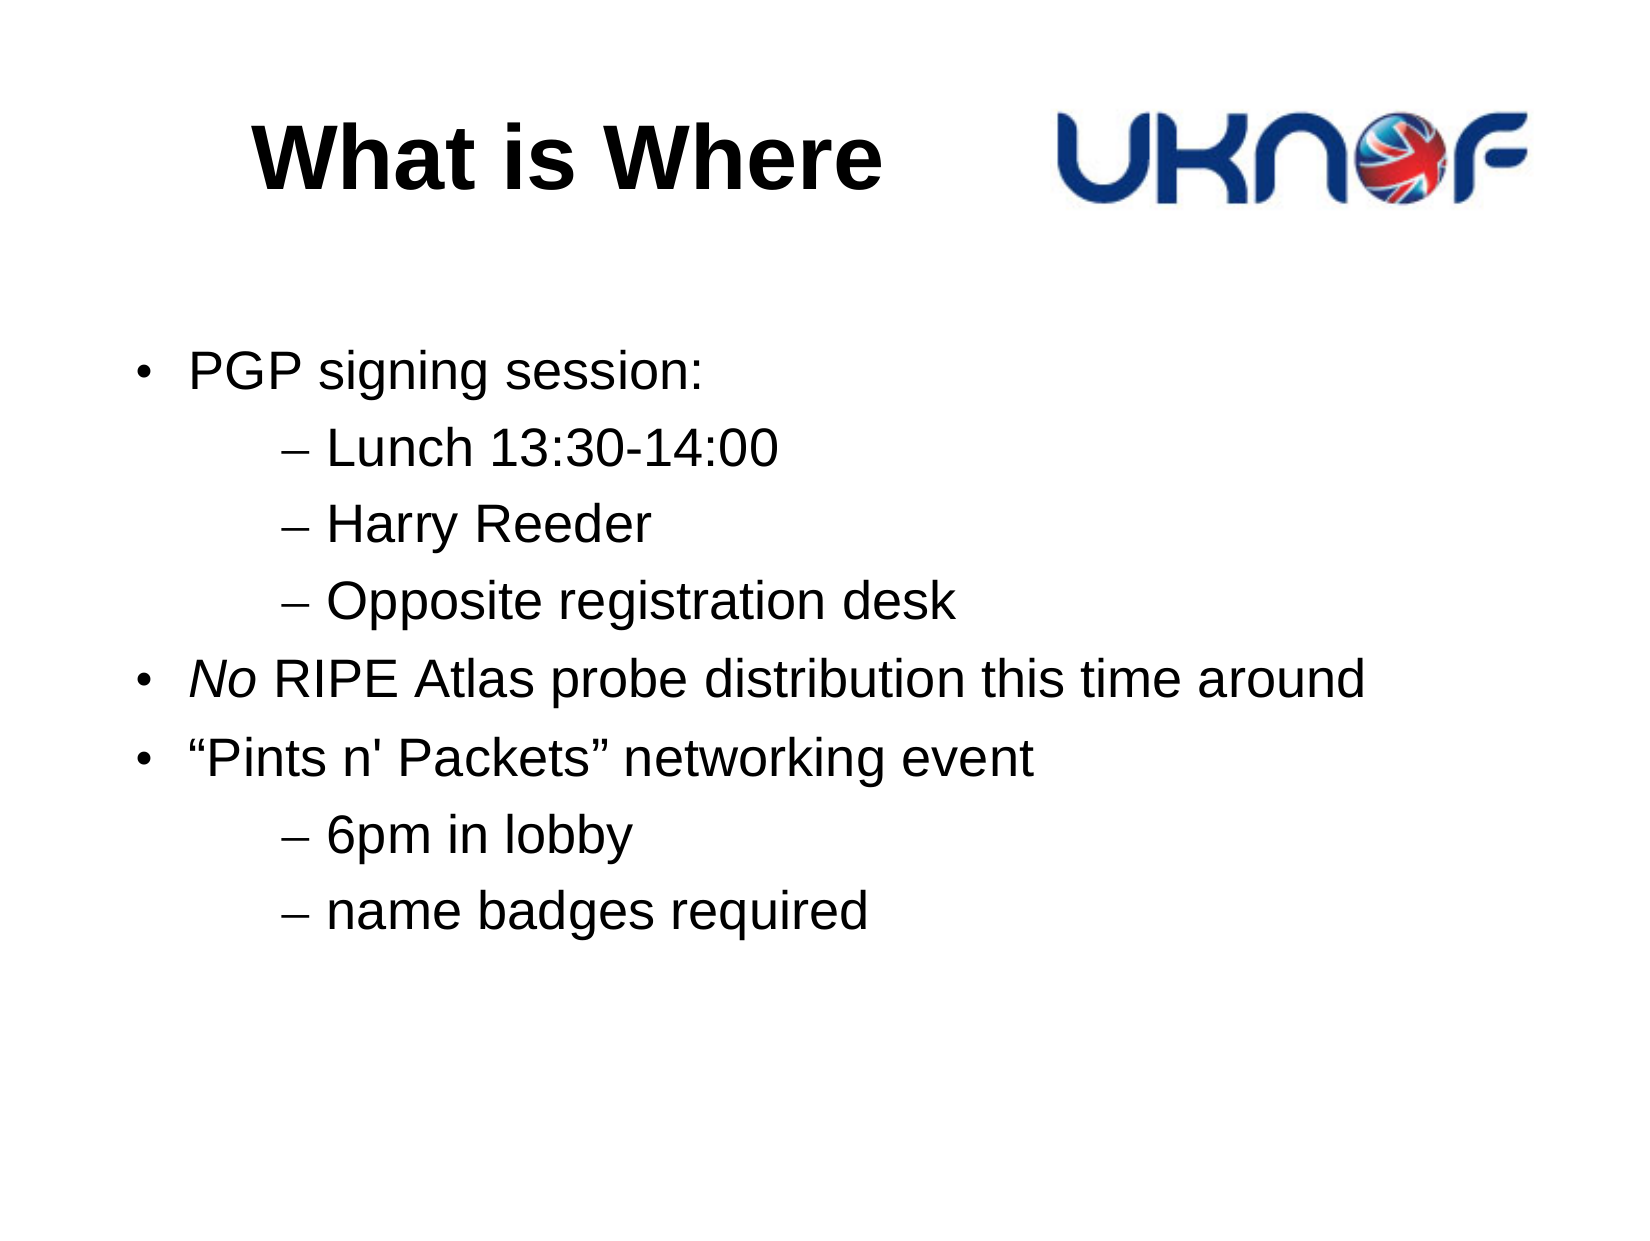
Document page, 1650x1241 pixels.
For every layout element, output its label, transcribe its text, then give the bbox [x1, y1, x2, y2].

list PGP signing session: Lunch 13:30-14:00 Harry Reeder Opposite registration desk No RIPE Atlas probe distribution this time around “Pints n' Packets” networking event 6pm in lobby name badges required [75, 340, 1576, 1061]
title What is Where [123, 37, 1013, 279]
picture [1050, 93, 1536, 225]
